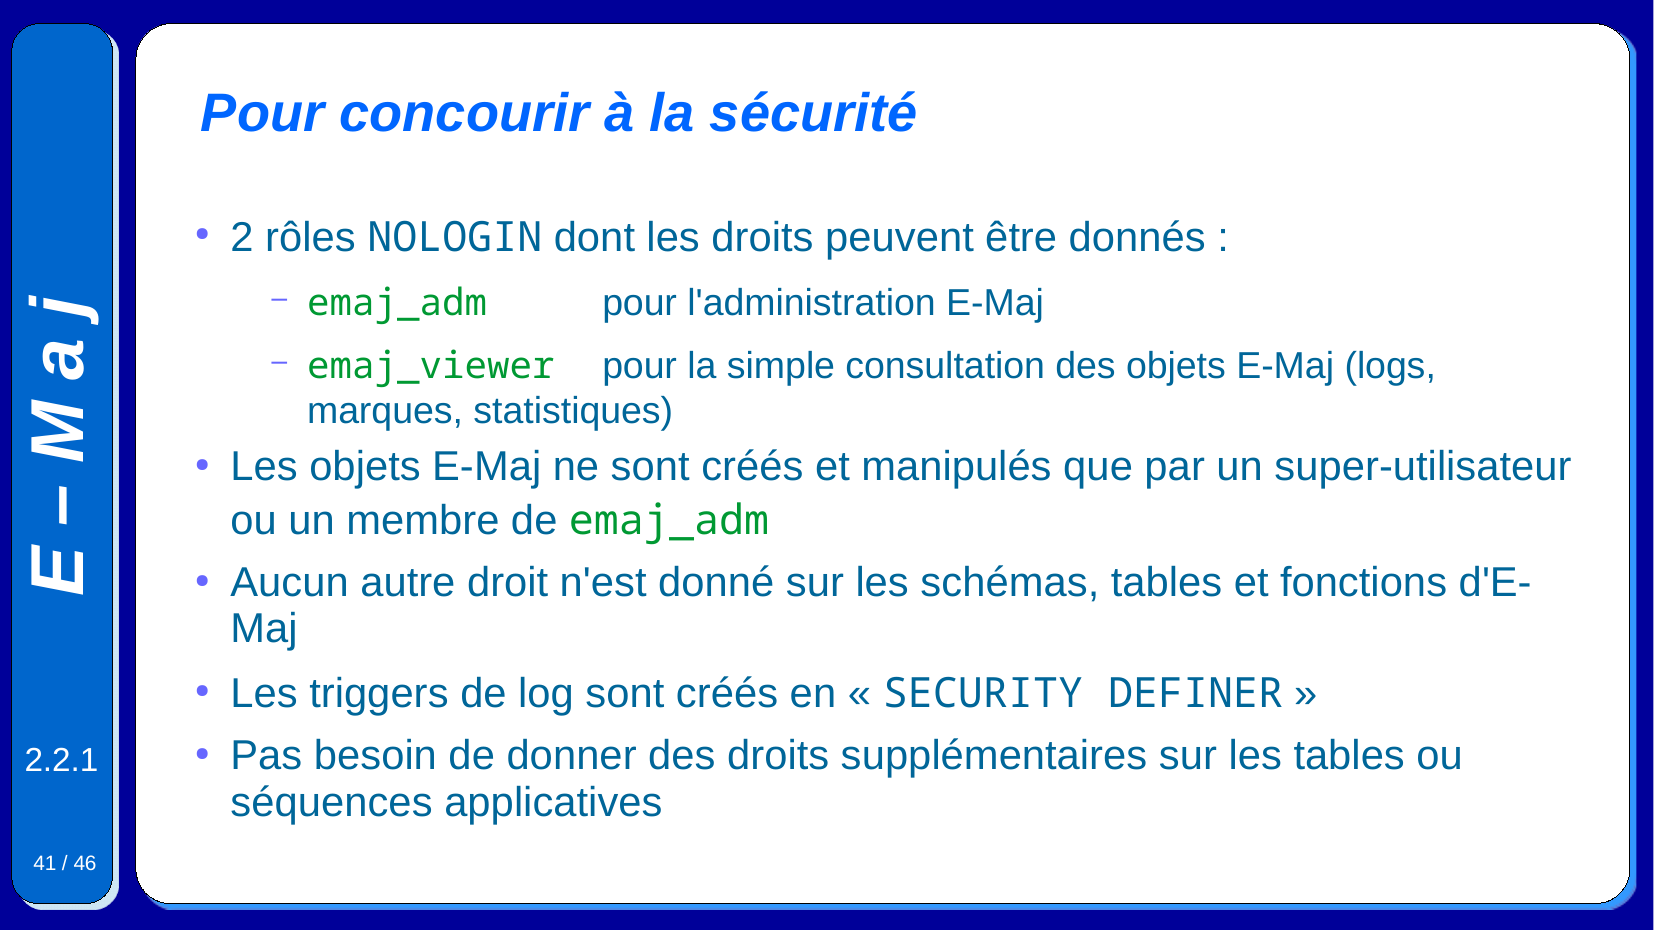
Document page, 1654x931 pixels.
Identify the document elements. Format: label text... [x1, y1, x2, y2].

list 2 rôles NOLOGIN dont les droits peuvent être donnés : emaj_adm pour l'administration E-Maj emaj_viewer pour la simple consultation des objets E-Maj (logs, marques, statistiques) Les objets E-Maj ne sont créés et manipulés que par un super-utilisateur ou un membre de emaj_adm Aucun autre droit n'est donné sur les schémas, tables et fonctions d'E-Maj Les triggers de log sont créés en « SECURITY DEFINER » Pas besoin de donner des droits supplémentaires sur les tables ou séquences applicatives [177, 206, 1587, 827]
title Pour concourir à la sécurité [200, 34, 1575, 191]
